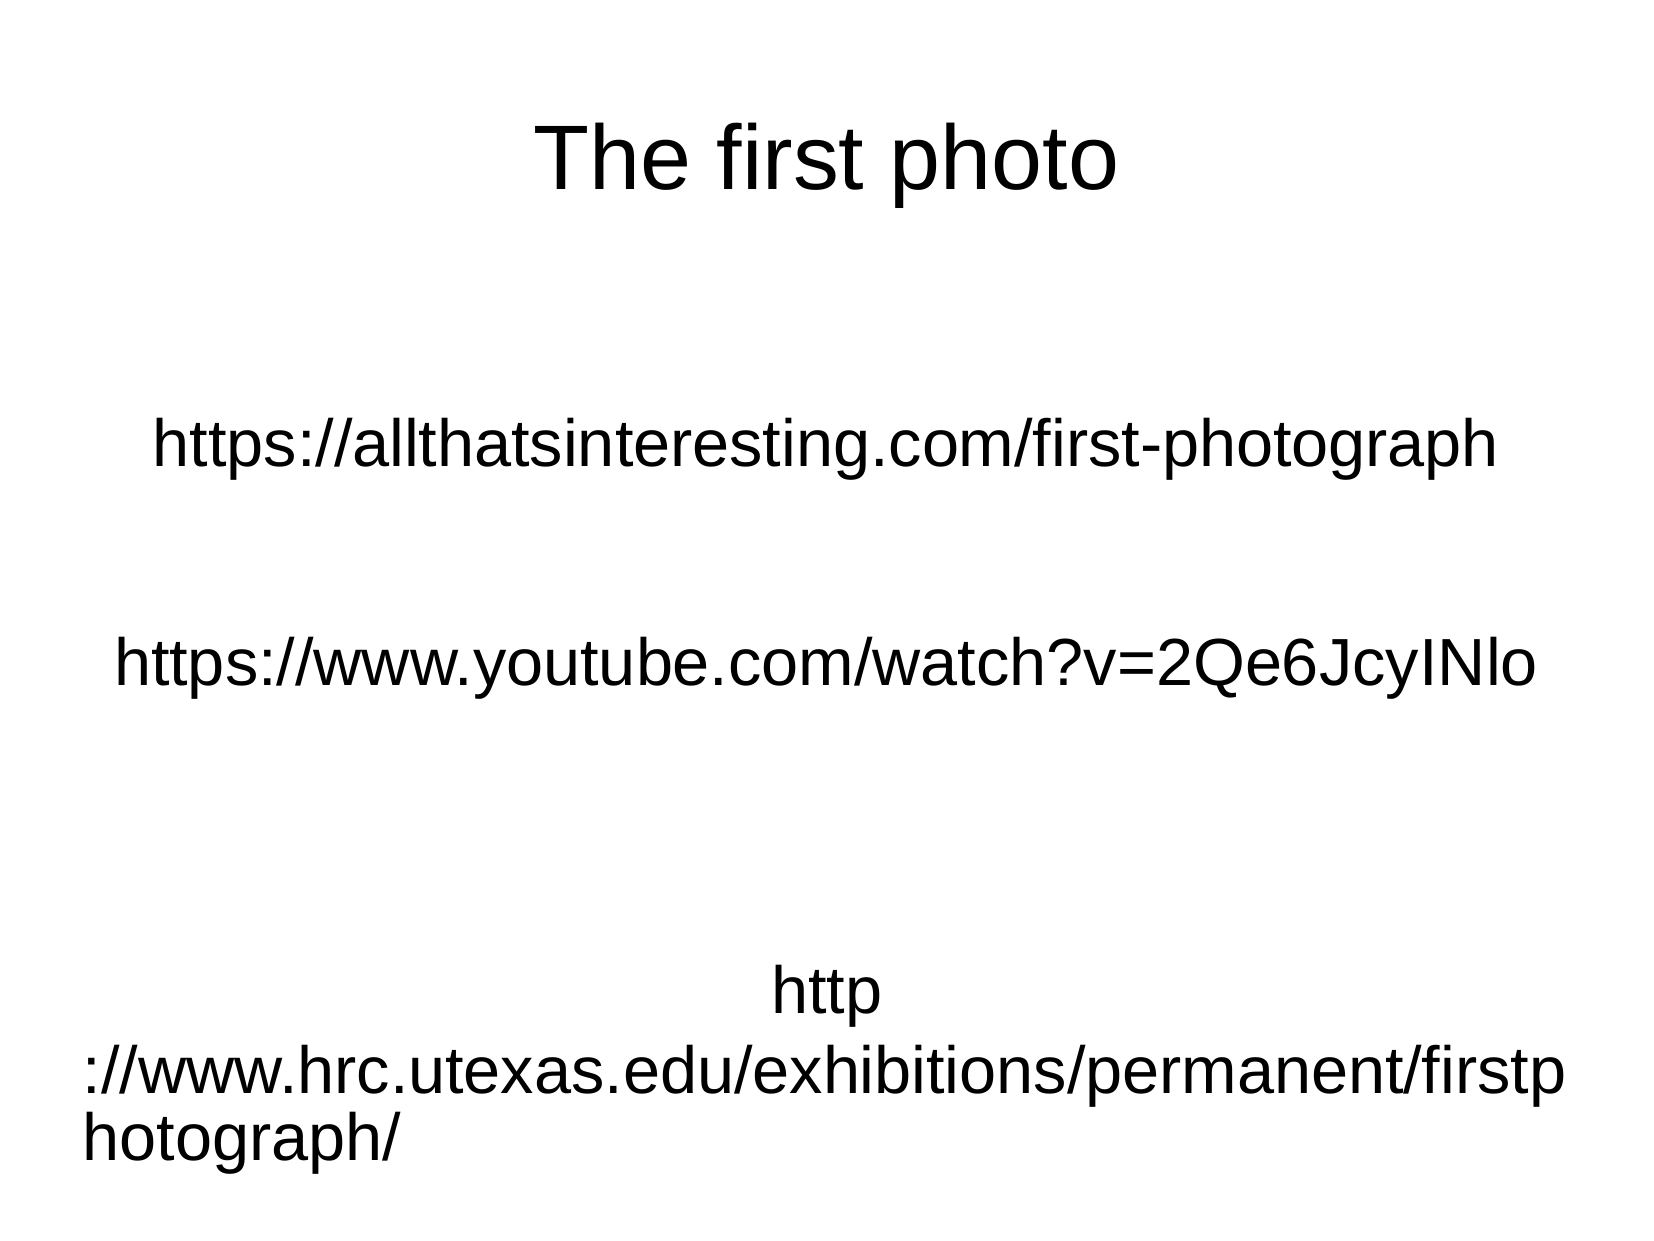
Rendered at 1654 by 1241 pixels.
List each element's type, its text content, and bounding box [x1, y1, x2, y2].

title The first photo [82, 49, 1571, 257]
subtitle https://allthatsinteresting.com/first-photograph https://www.youtube.com/watch?v=2Qe6JcyINlo http://www.hrc.utexas.edu/exhibitions/permanent/firstphotograph/ [82, 290, 1571, 1010]
